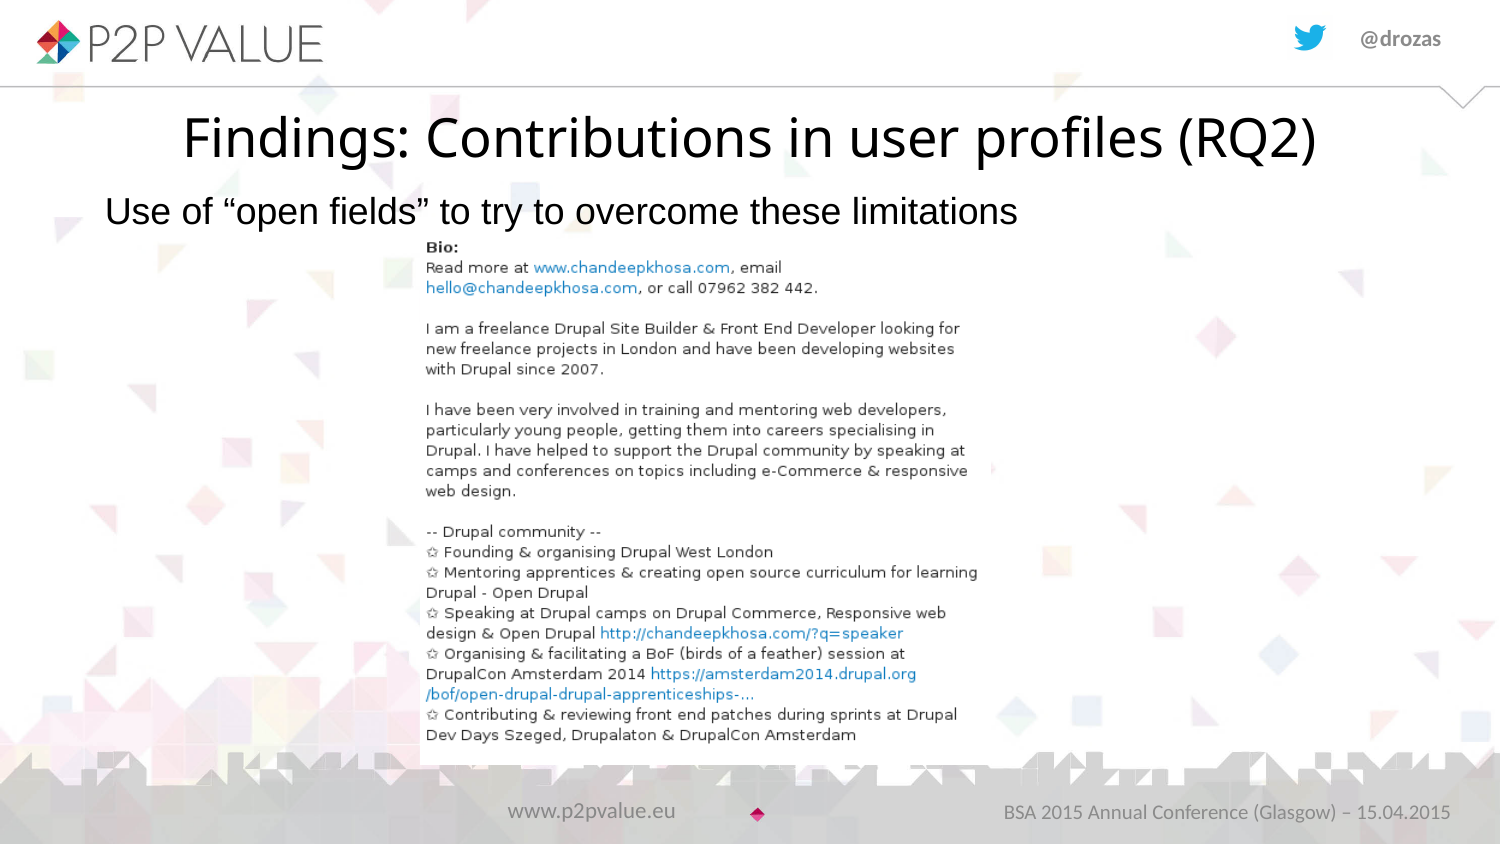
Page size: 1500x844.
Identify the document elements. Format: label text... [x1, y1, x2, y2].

text_box www.p2pvalue.eu [501, 789, 720, 829]
text_box @drozas [1333, 15, 1455, 60]
picture [0, 0, 1500, 92]
text_box BSA 2015 Annual Conference (Glasgow) – 15.04.2015 [777, 788, 1470, 834]
title Findings: Contributions in user profiles (RQ2) [0, 92, 1500, 181]
picture [0, 181, 1500, 844]
text_box Use of “open fields” to try to overcome these limitations [90, 183, 1500, 241]
